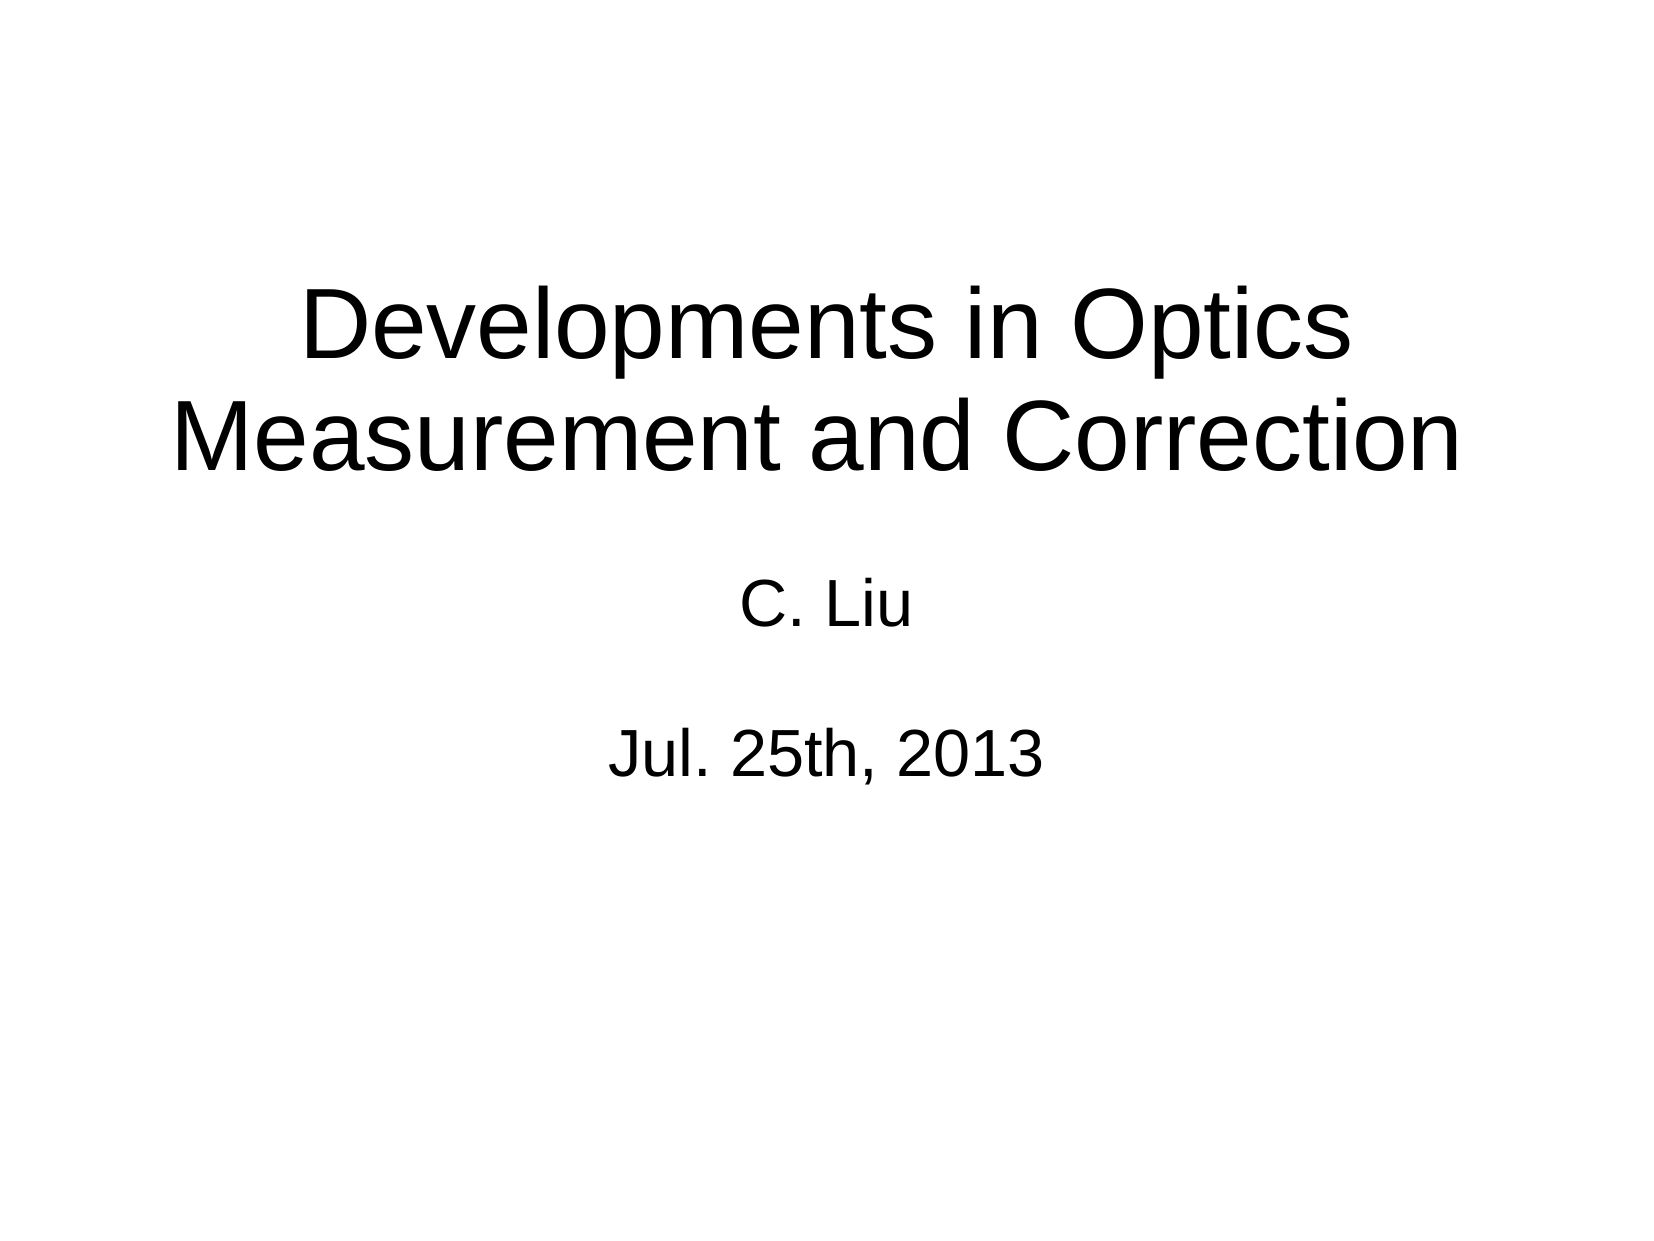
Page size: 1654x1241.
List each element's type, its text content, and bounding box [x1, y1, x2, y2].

subtitle Developments in Optics Measurement and Correction C. Liu Jul. 25th, 2013 [82, 49, 1571, 1010]
